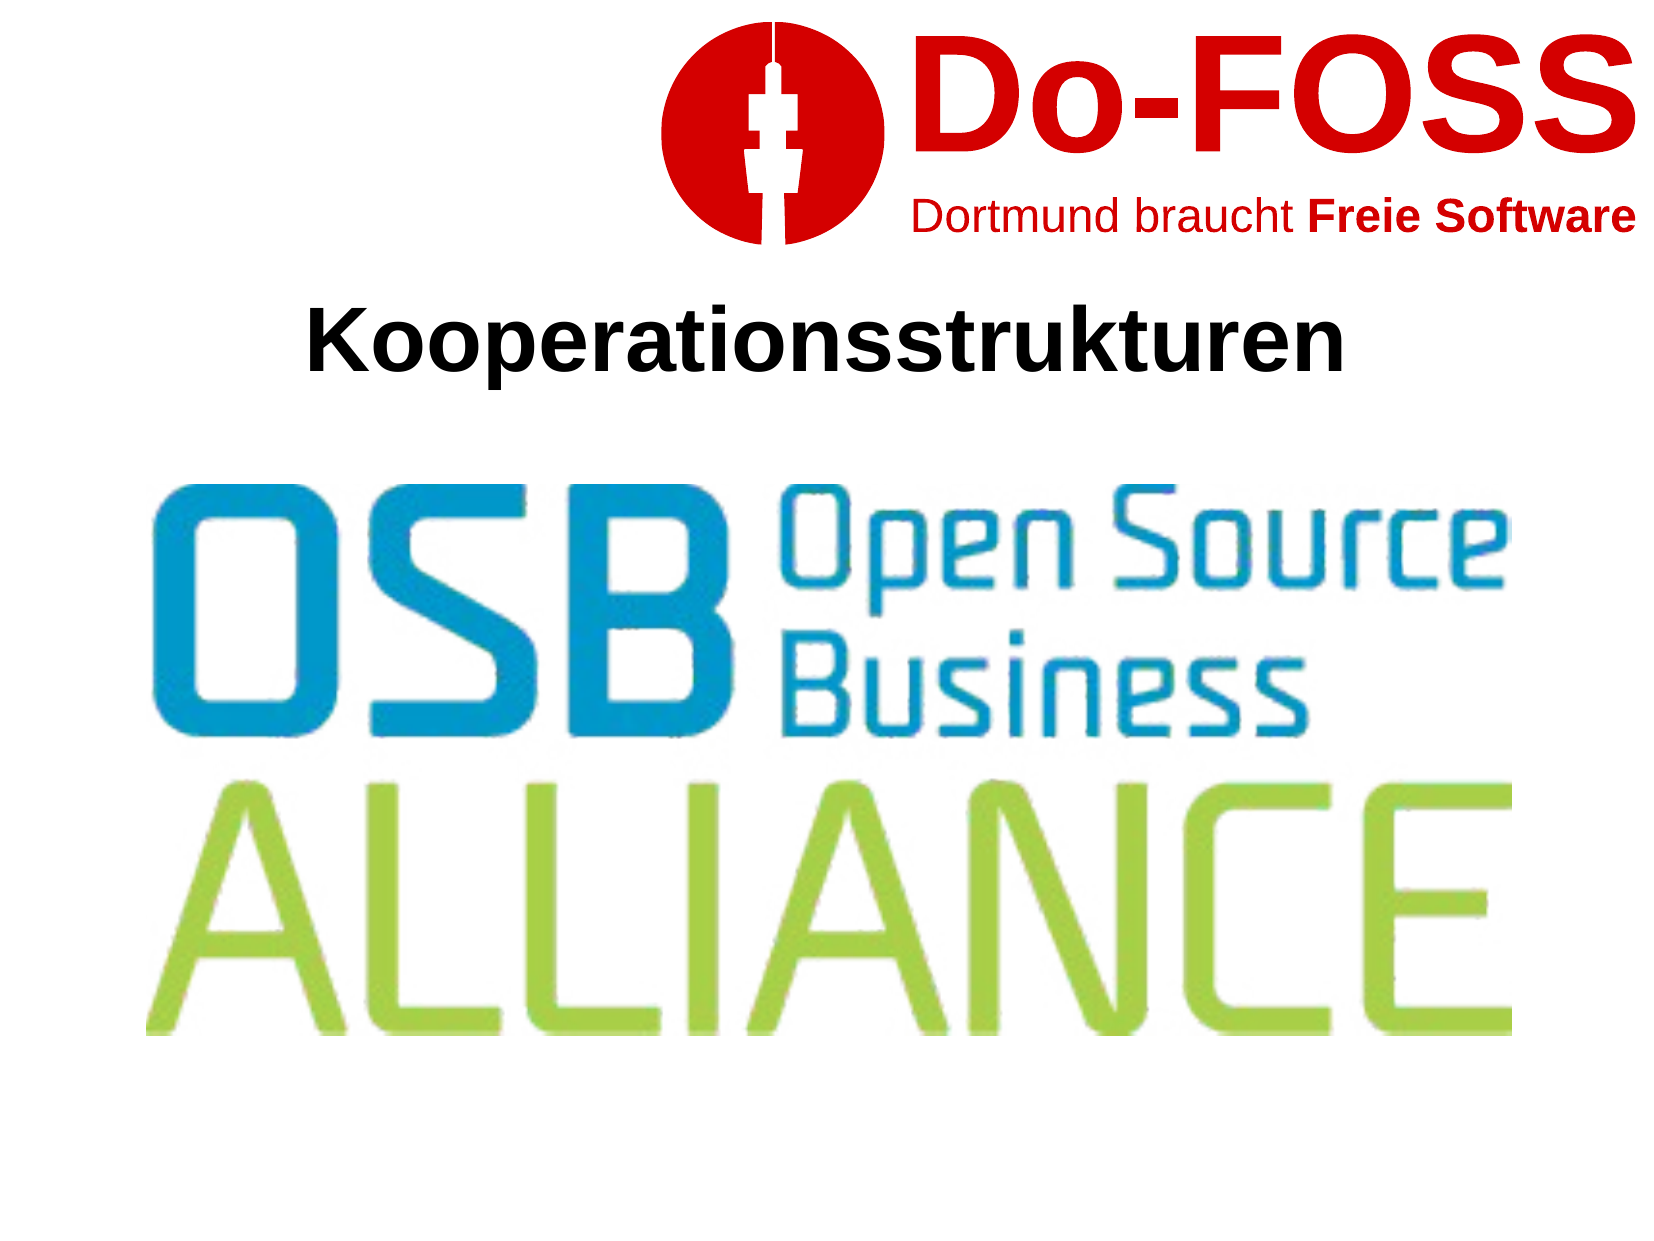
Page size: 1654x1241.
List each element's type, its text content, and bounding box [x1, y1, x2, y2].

title Kooperationsstrukturen [82, 236, 1571, 444]
picture [605, 517, 689, 595]
picture [146, 484, 1512, 1036]
picture [605, 626, 697, 703]
picture [194, 517, 302, 703]
